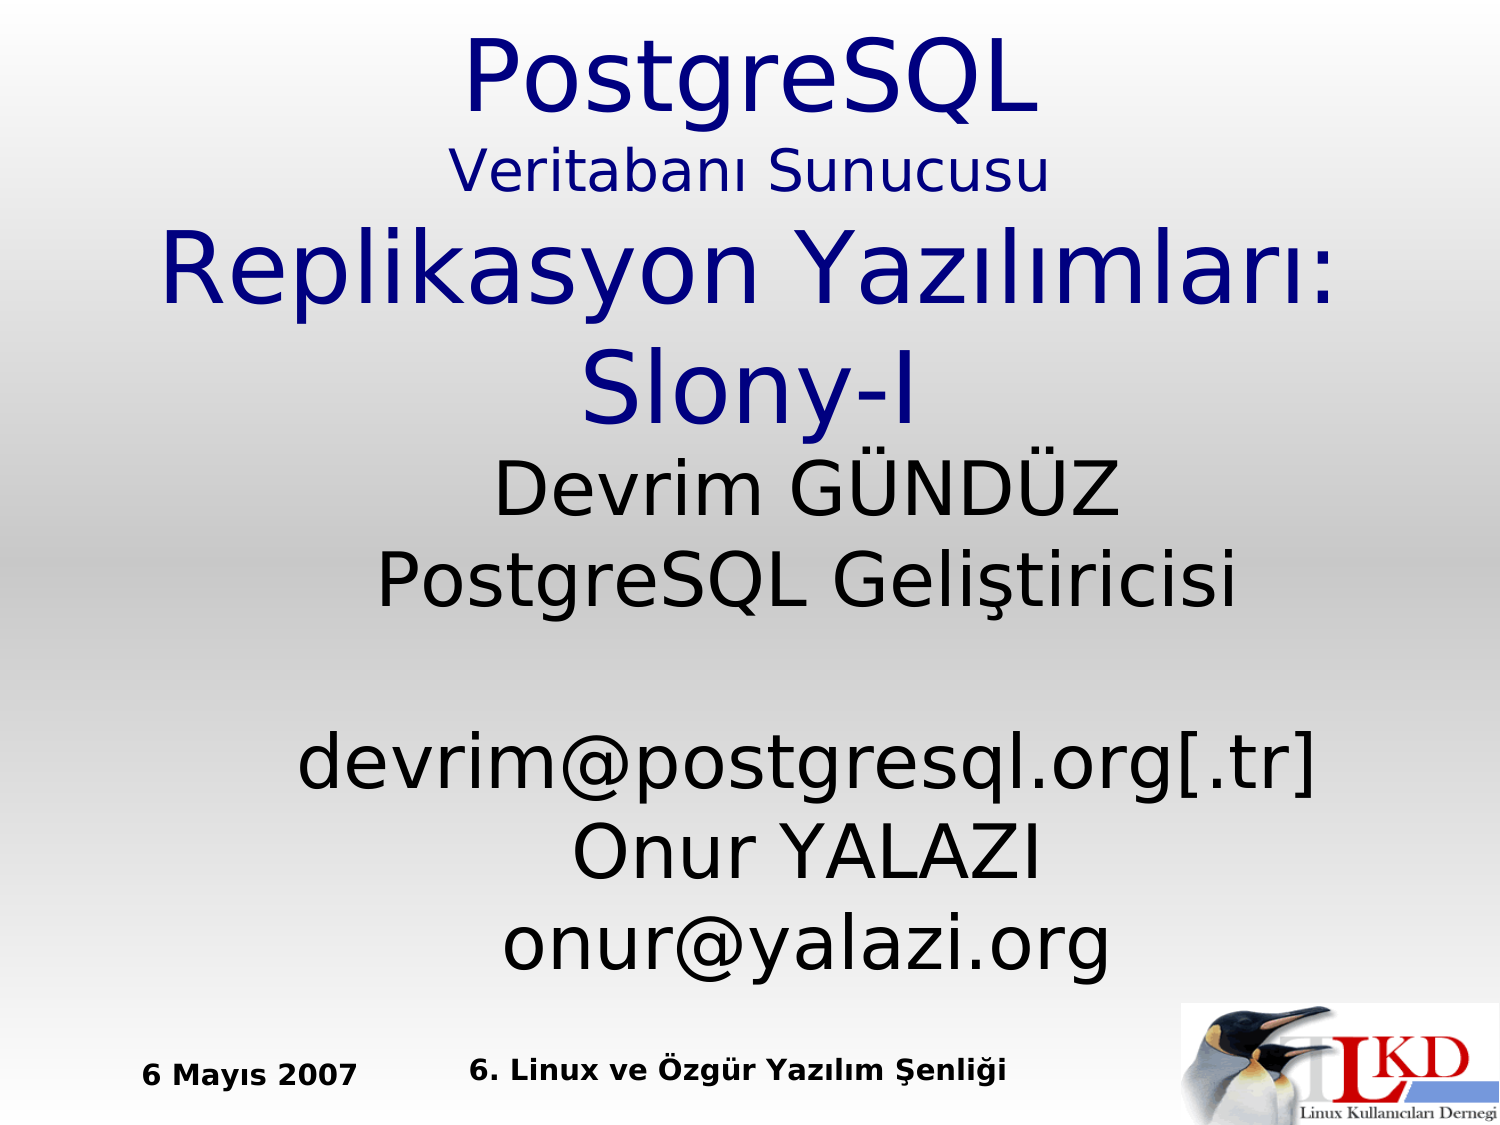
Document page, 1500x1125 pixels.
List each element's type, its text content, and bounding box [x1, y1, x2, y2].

text_box PostgreSQL Veritabanı Sunucusu Replikasyon Yazılımları: Slony-I [0, 14, 1500, 443]
text_box Devrim GÜNDÜZ PostgreSQL Geliştiricisi devrim@postgresql.org[.tr] Onur YALAZI onur@yalazi.org [296, 442, 1300, 985]
picture [1181, 1003, 1499, 1125]
